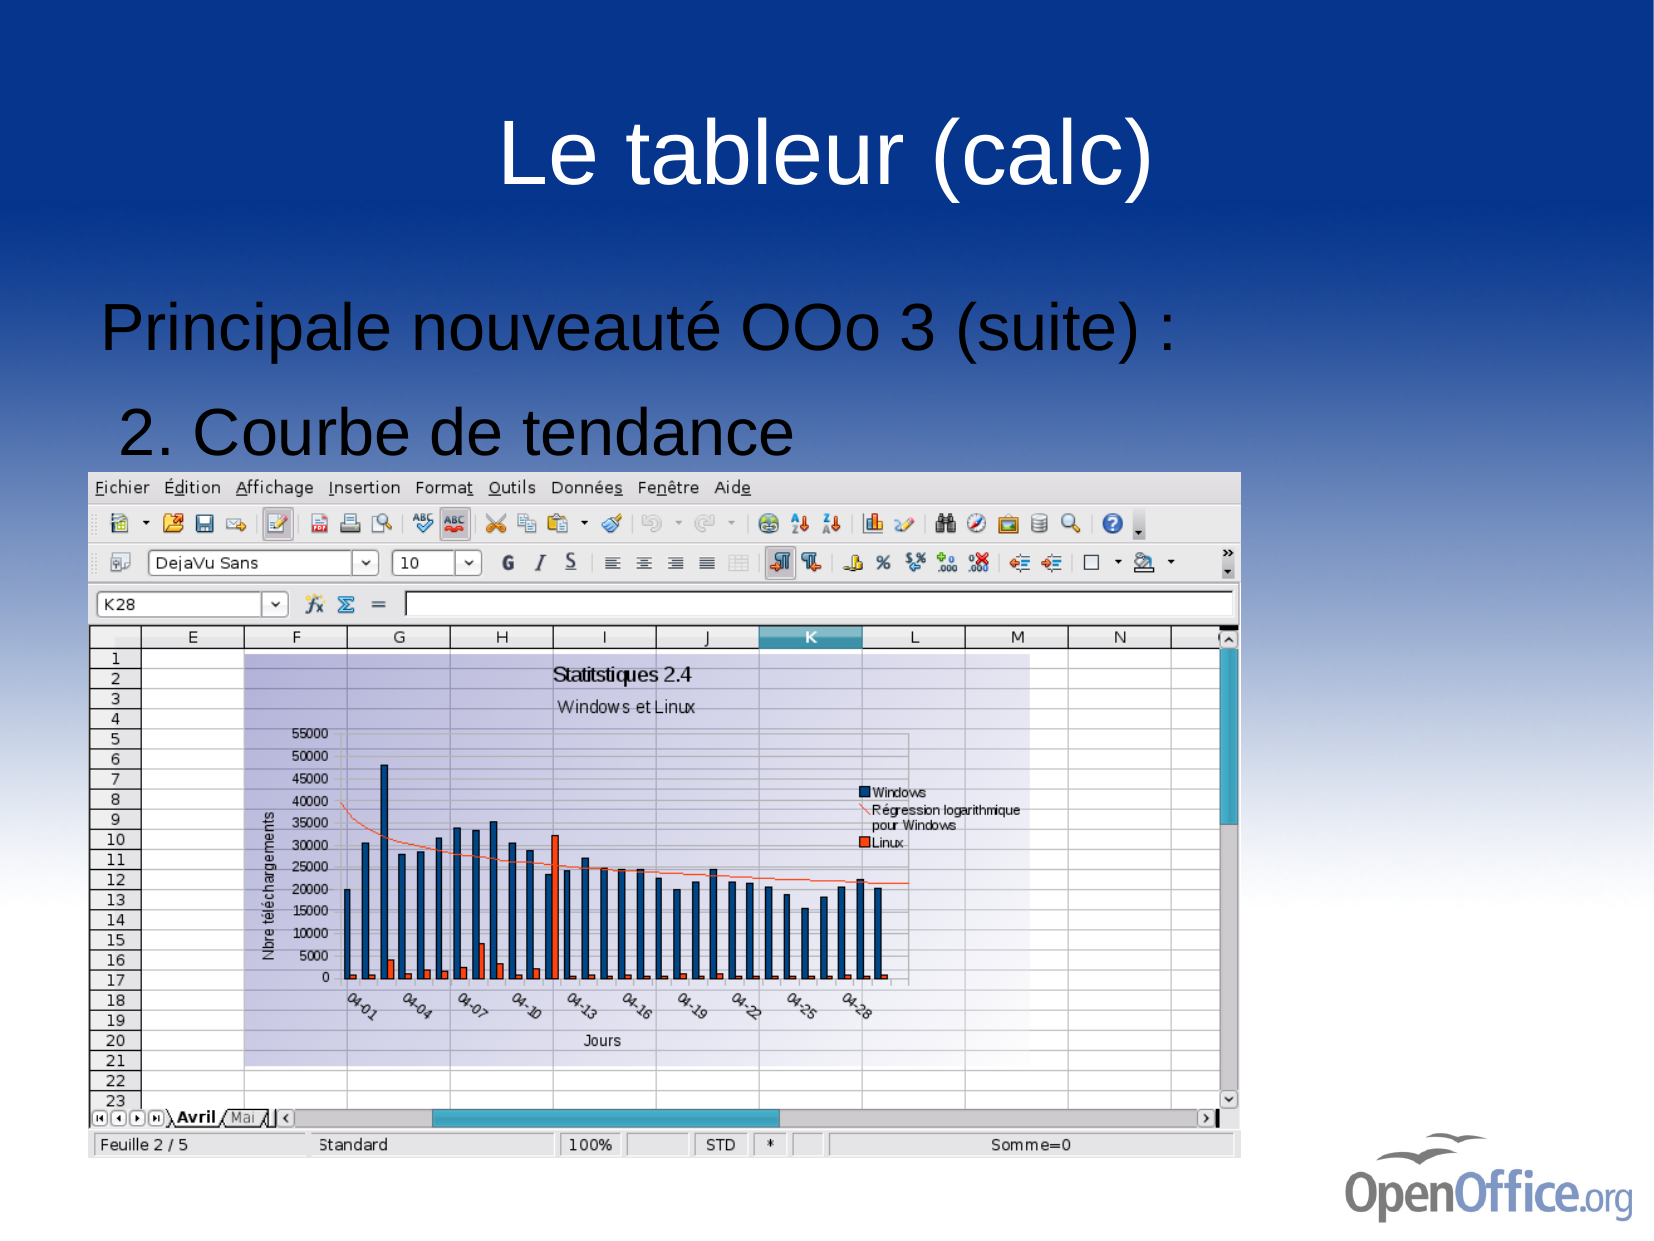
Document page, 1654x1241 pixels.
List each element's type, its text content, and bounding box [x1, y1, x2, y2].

picture [0, 0, 1654, 1241]
title Le tableur (calc) [82, 49, 1571, 257]
list Principale nouveauté OOo 3 (suite) : 2. Courbe de tendance [82, 290, 1571, 739]
